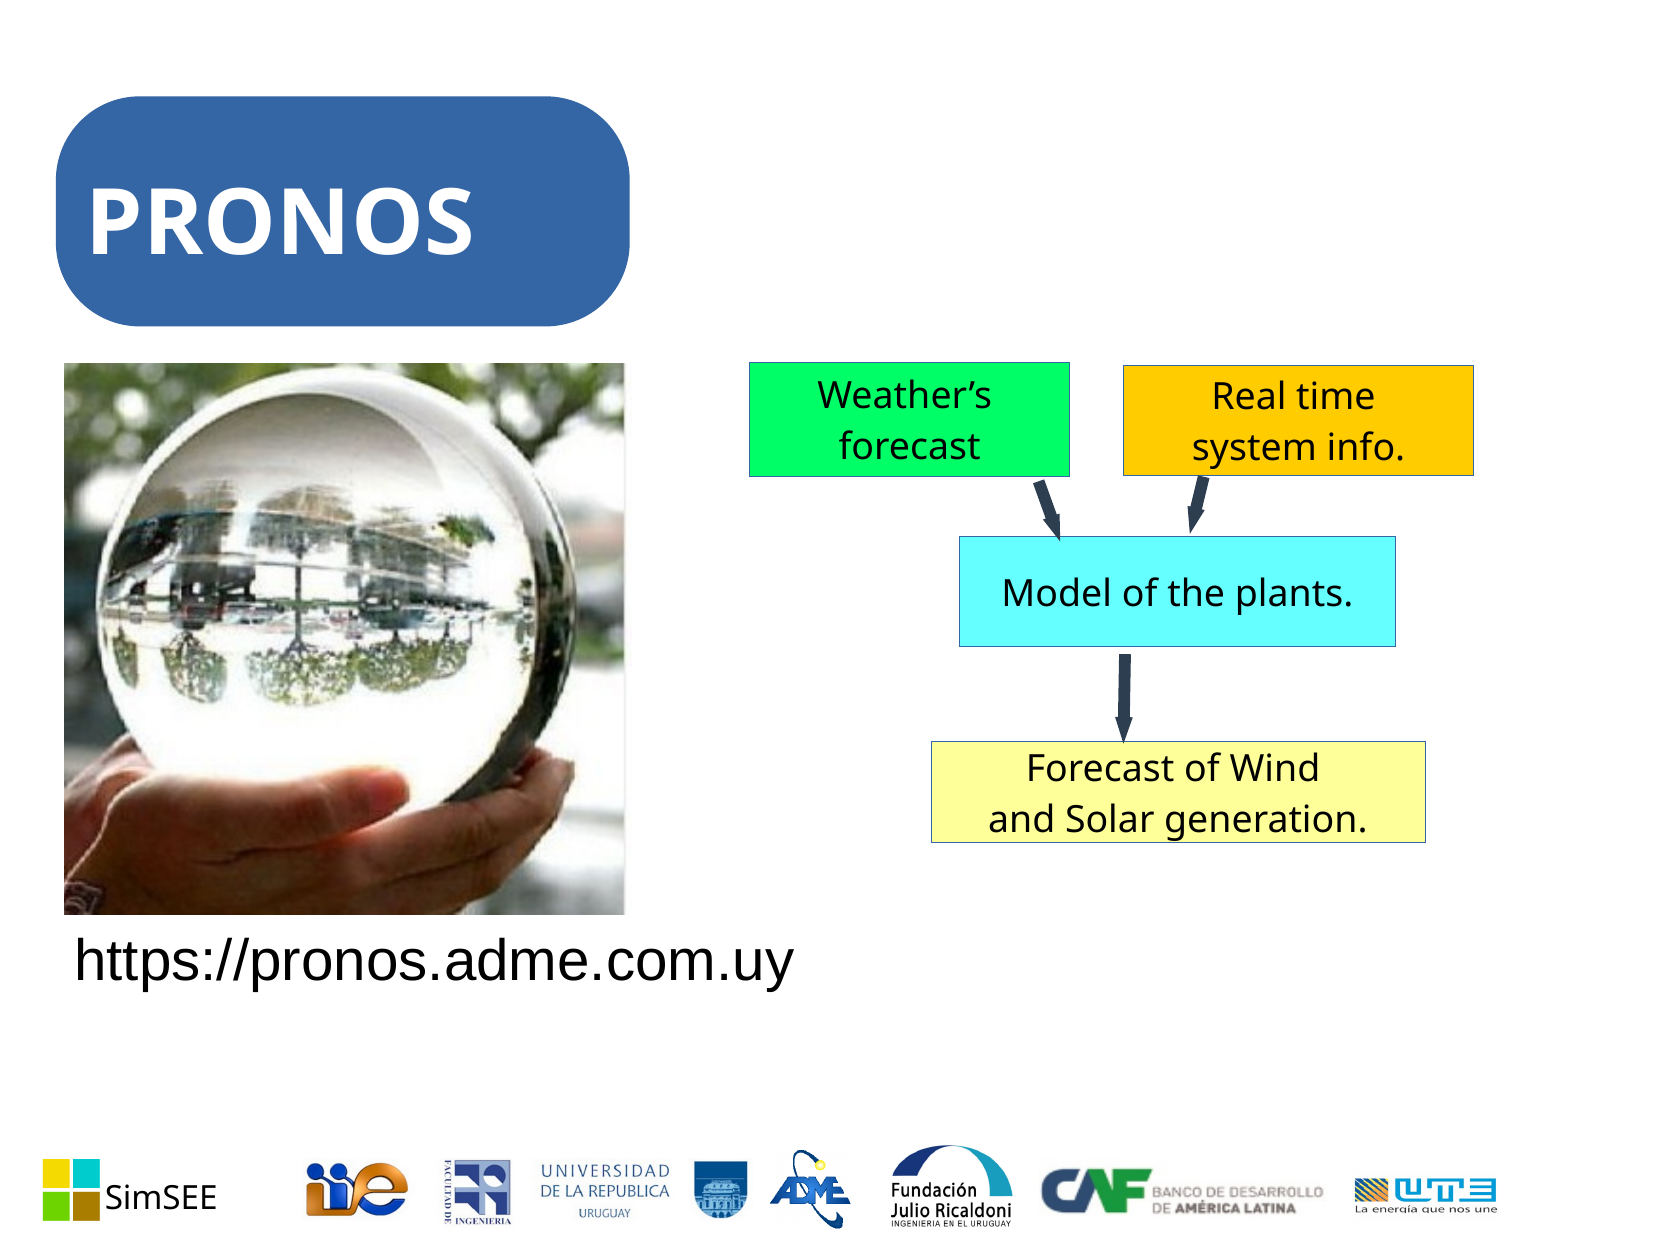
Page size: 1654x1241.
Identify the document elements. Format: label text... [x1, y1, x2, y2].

picture [770, 1150, 853, 1230]
text_box PRONOS [55, 96, 630, 309]
picture [64, 363, 632, 915]
text_box Weather’s forecast [749, 362, 1070, 477]
text_box Forecast of Wind and Solar generation. [931, 741, 1426, 843]
picture [887, 1144, 1016, 1231]
text_box Real time system info. [1123, 365, 1474, 476]
picture [296, 1154, 753, 1229]
picture [41, 1157, 102, 1223]
text_box Model of the plants. [959, 536, 1396, 647]
text_box https://pronos.adme.com.uy [59, 920, 841, 1021]
picture [1025, 1154, 1339, 1241]
picture [1353, 1170, 1498, 1222]
